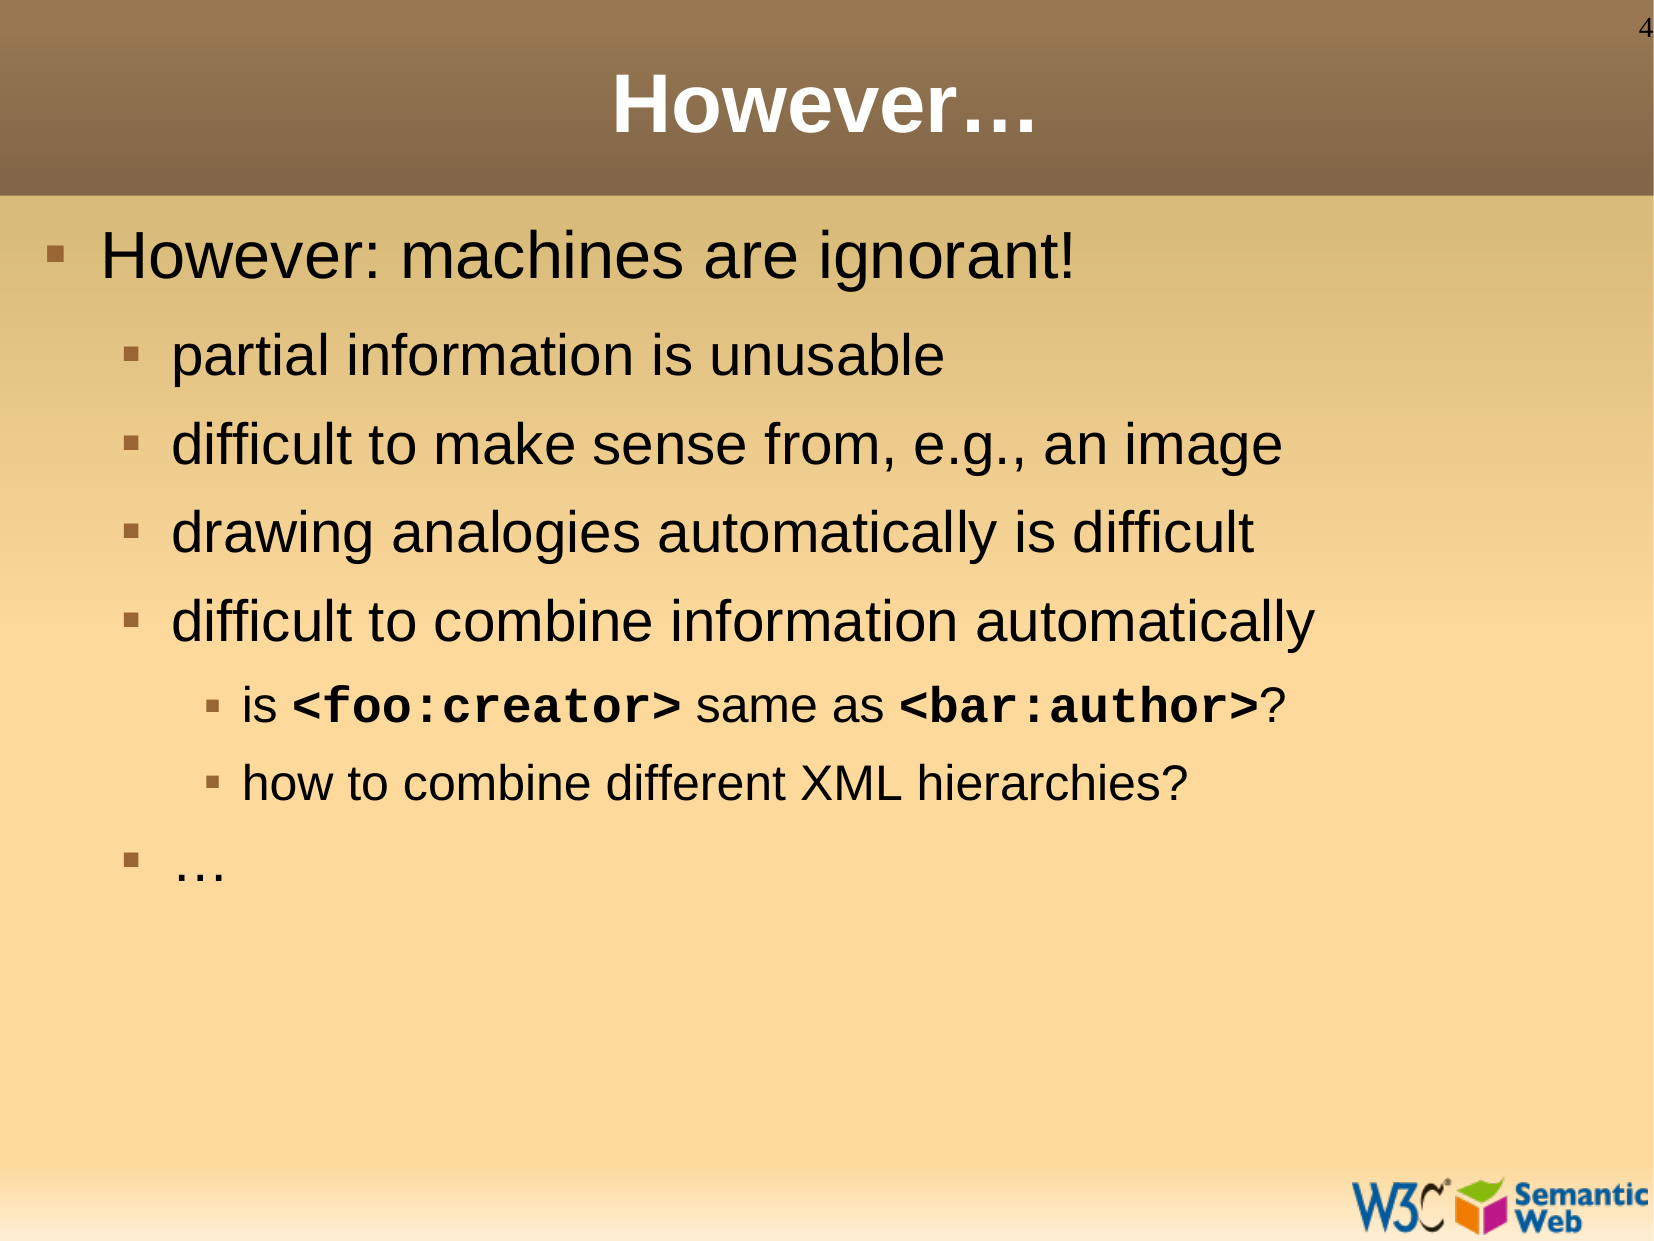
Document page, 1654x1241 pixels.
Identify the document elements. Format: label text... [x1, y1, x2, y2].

picture [0, 208, 1654, 1241]
title However… [0, 0, 1654, 208]
list However: machines are ignorant! partial information is unusable difficult to make sense from, e.g., an image drawing analogies automatically is difficult difficult to combine information automatically is <foo:creator> same as <bar:author>? how to combine different XML hierarchies? … [29, 218, 1624, 1205]
